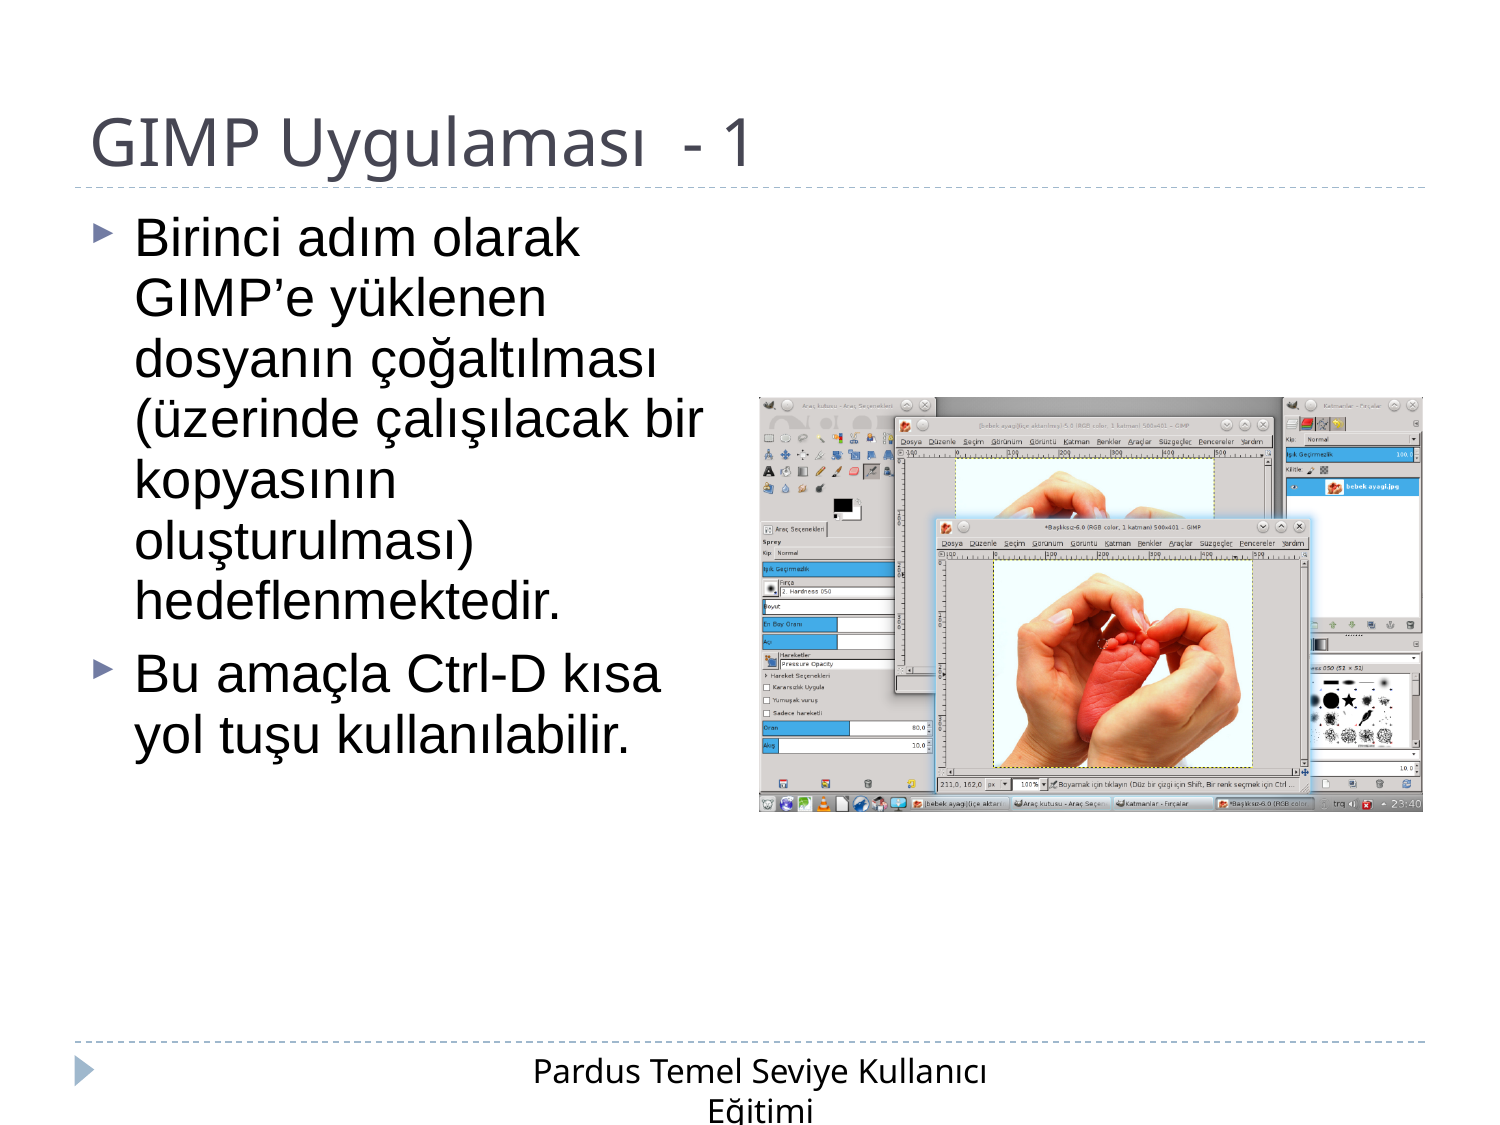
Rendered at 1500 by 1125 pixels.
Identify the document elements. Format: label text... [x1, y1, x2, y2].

title GIMP Uygulaması - 1 [75, 37, 1425, 188]
list Birinci adım olarak GIMP’e yüklenen dosyanın çoğaltılması (üzerinde çalışılacak bir kopyasının oluşturulması) hedeflenmektedir. Bu amaçla Ctrl-D kısa yol tuşu kullanılabilir. [75, 200, 738, 1010]
picture [759, 397, 1423, 812]
